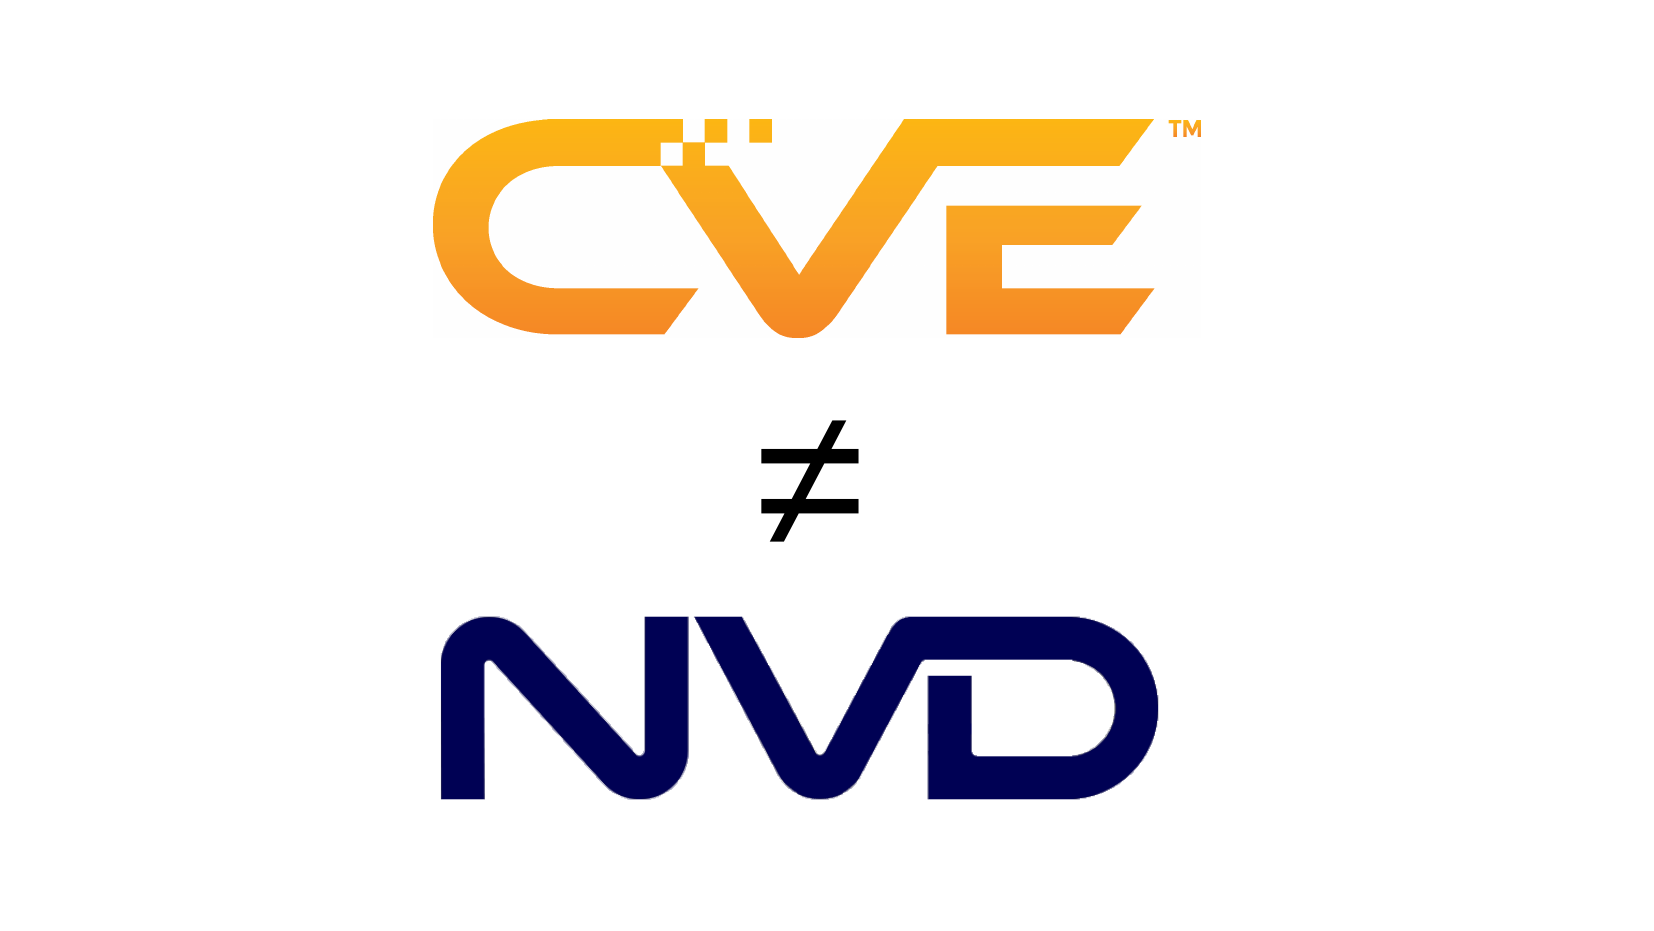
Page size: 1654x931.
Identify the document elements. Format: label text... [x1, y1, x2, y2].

title ≠ [86, 366, 1576, 591]
picture [262, 562, 1334, 853]
picture [433, 119, 1201, 338]
